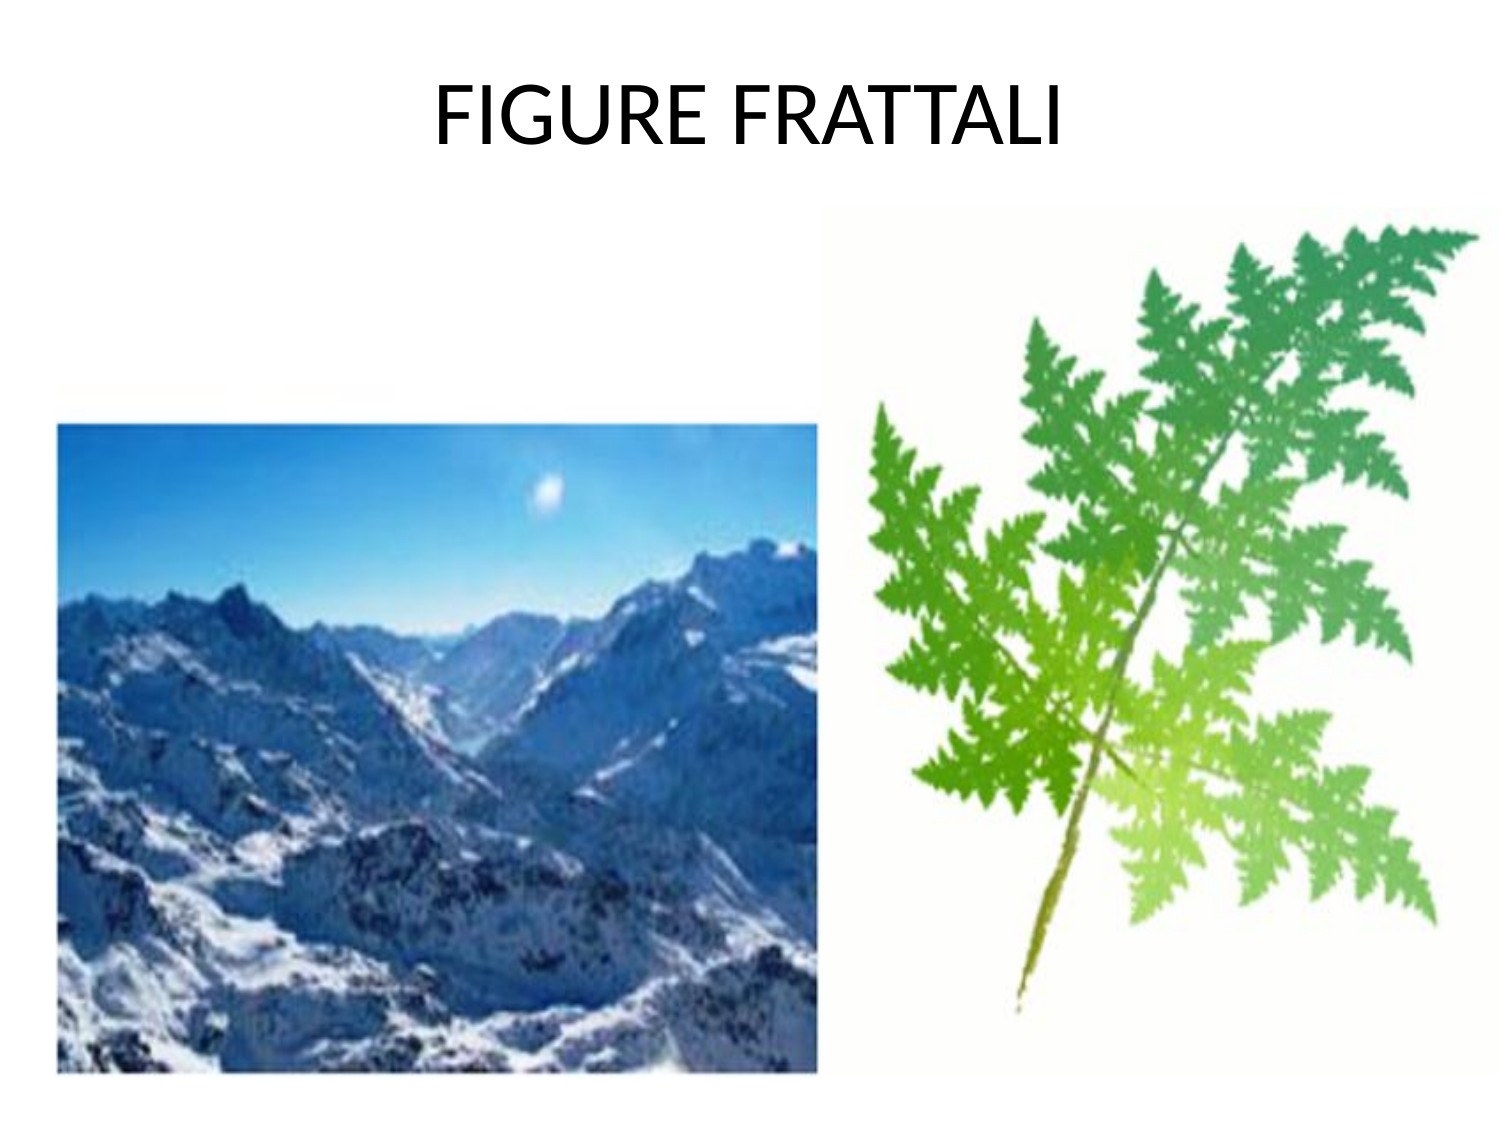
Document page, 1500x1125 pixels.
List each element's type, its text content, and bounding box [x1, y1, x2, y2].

picture [0, 208, 1500, 1125]
title FIGURE FRATTALI [75, 45, 1425, 207]
